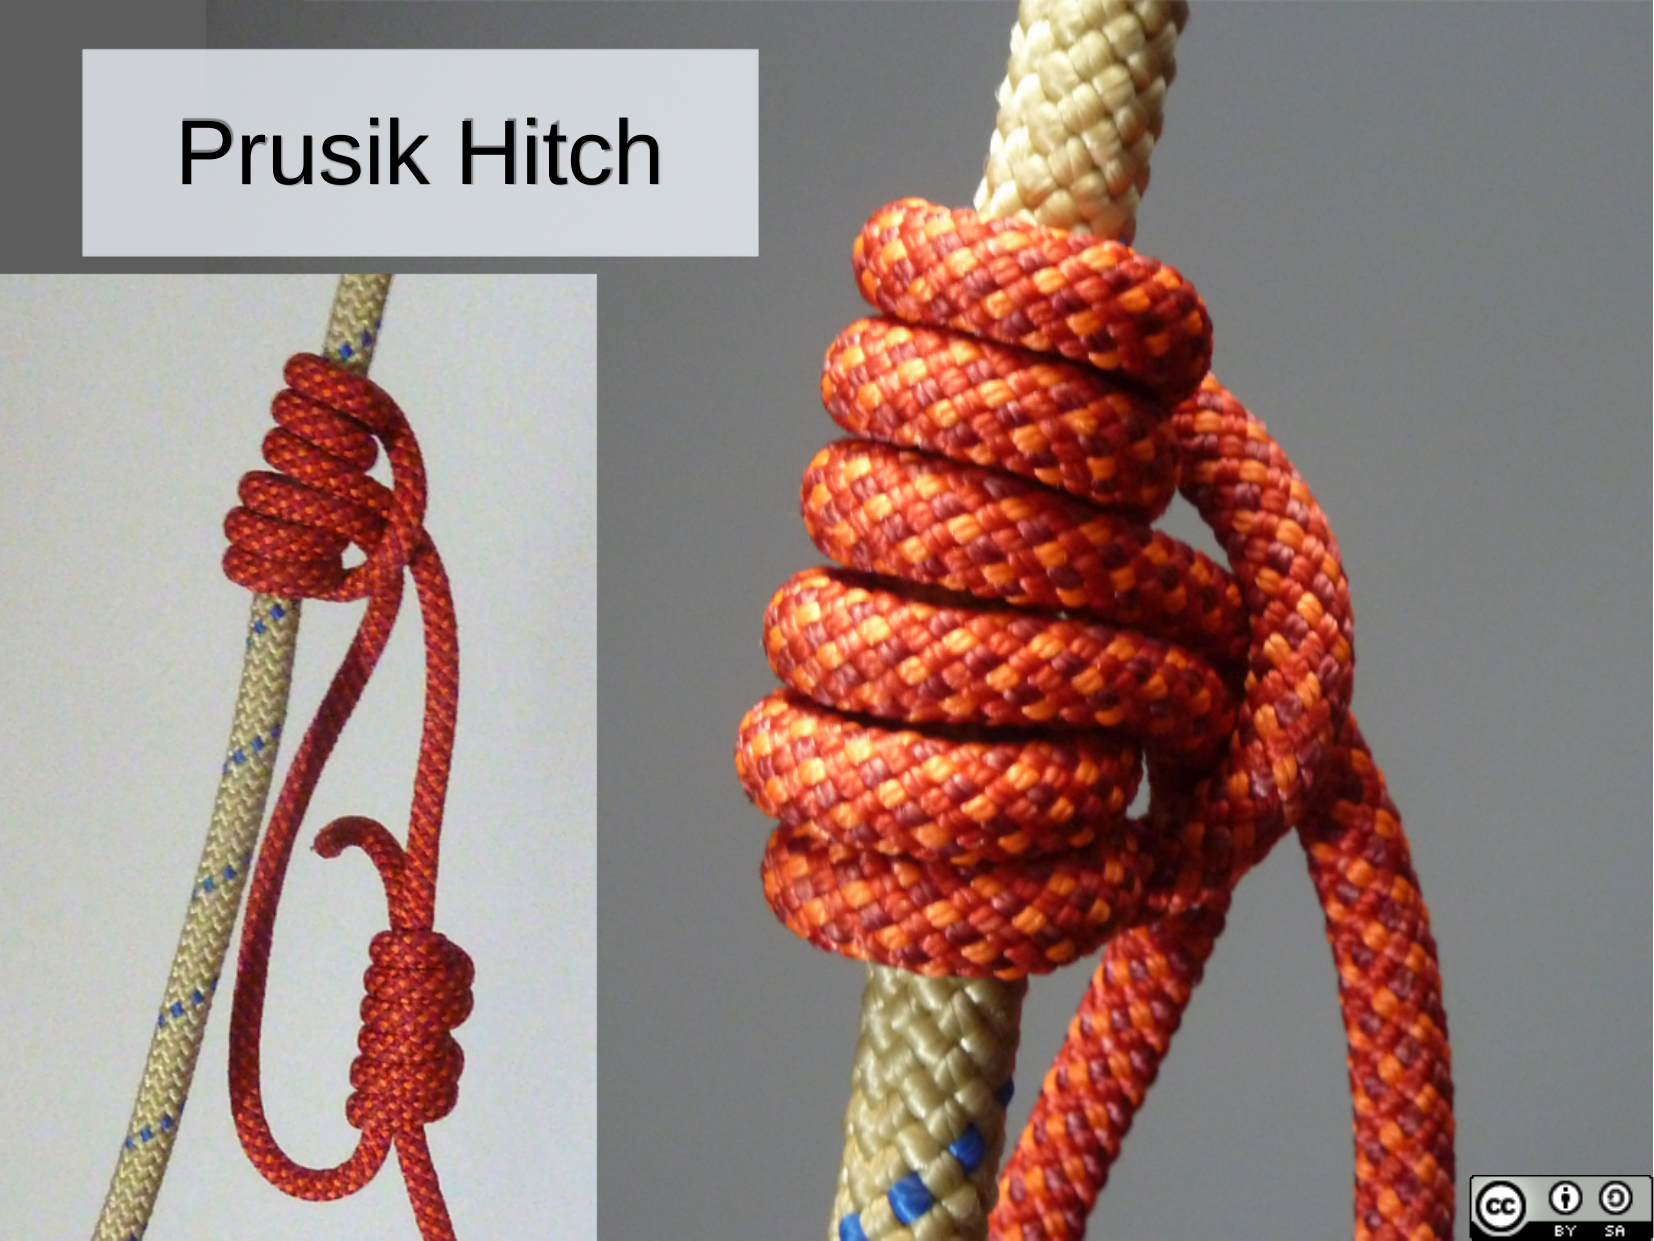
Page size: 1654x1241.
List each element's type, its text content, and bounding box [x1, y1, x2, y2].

picture [0, 0, 1654, 1241]
title Prusik Hitch [82, 49, 759, 257]
